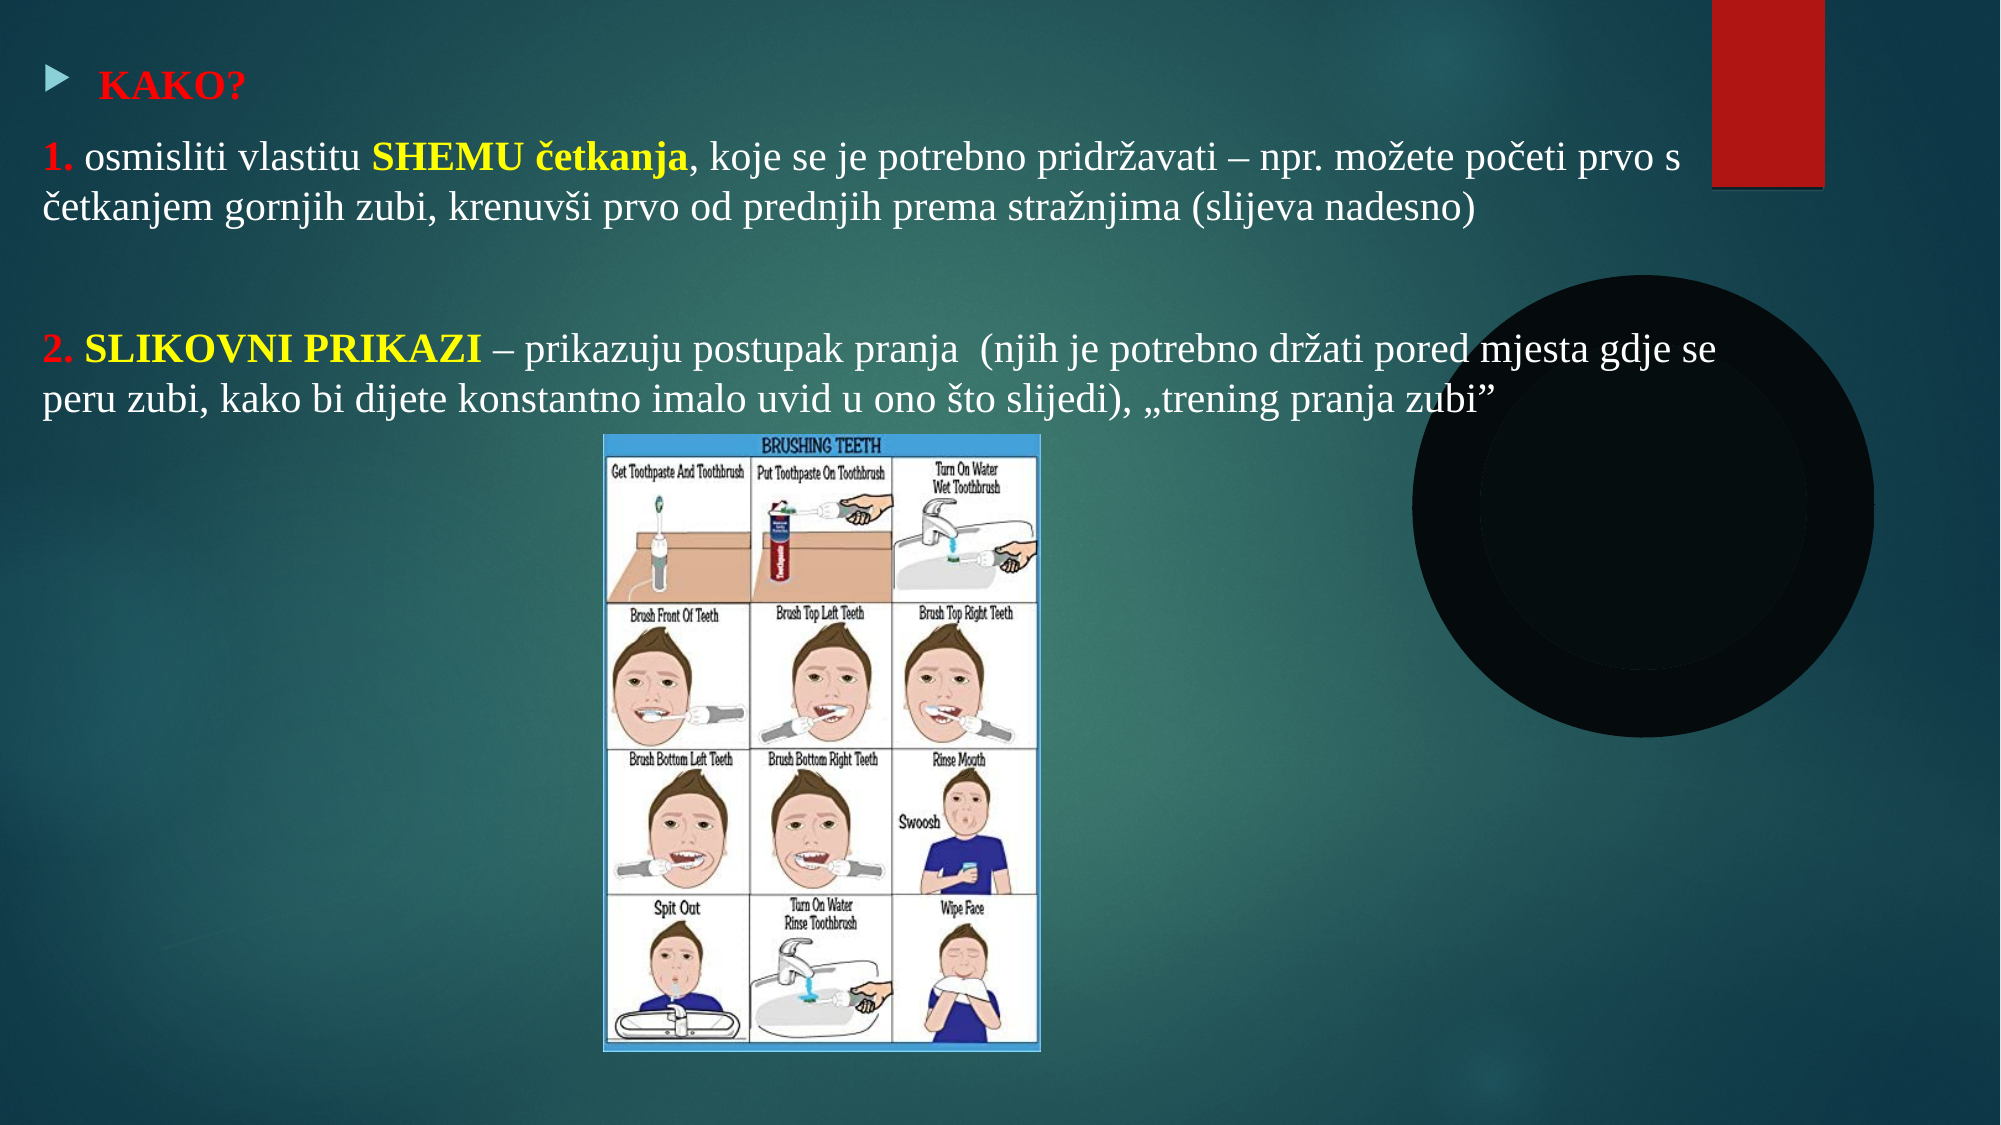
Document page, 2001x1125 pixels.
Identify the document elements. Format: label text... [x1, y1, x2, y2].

list KAKO? 1. osmisliti vlastitu SHEMU četkanja, koje se je potrebno pridržavati – npr. možete početi prvo s četkanjem gornjih zubi, krenuvši prvo od prednjih prema stražnjima (slijeva nadesno) 2. SLIKOVNI PRIKAZI – prikazuju postupak pranja (njih je potrebno držati pored mjesta gdje se peru zubi, kako bi dijete konstantno imalo uvid u ono što slijedi), „trening pranja zubi” [27, 49, 1817, 1025]
picture [603, 434, 1041, 1052]
